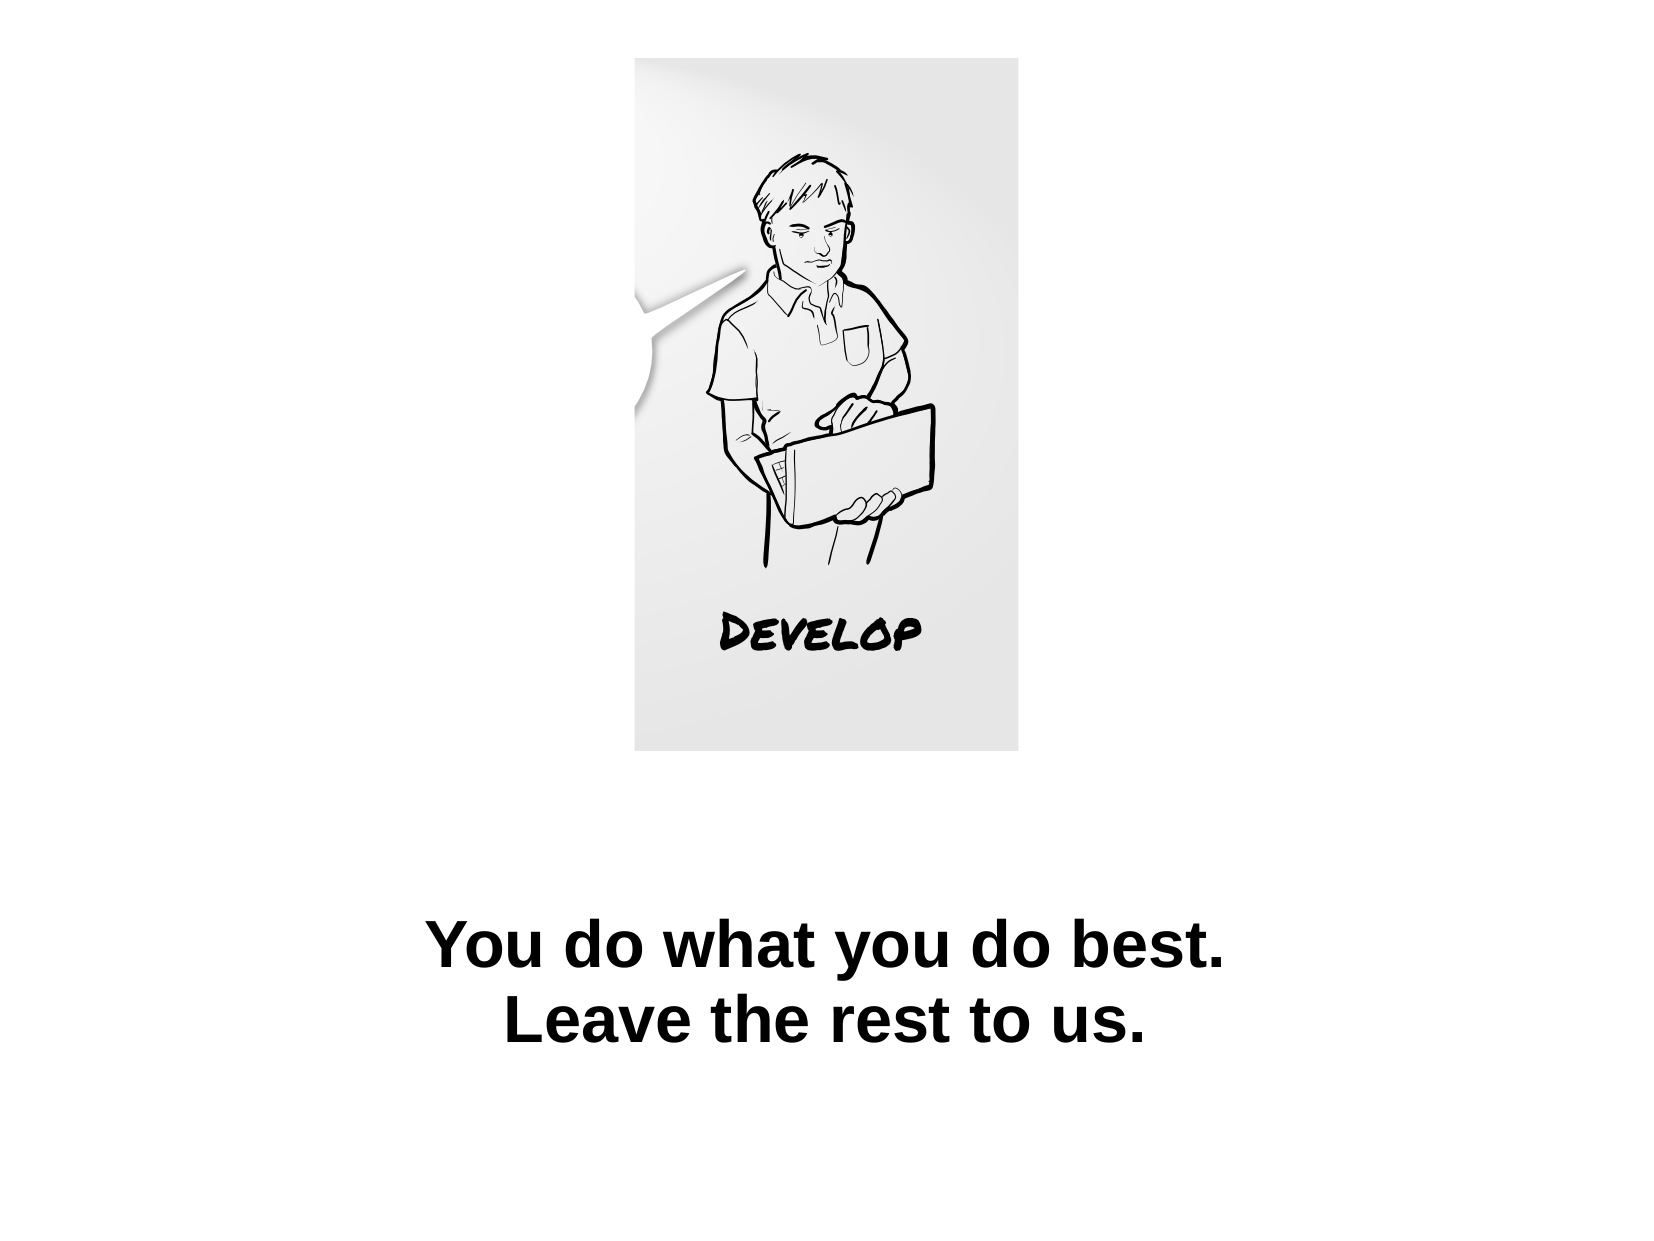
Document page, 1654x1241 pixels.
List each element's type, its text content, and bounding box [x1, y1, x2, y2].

text_box You do what you do best. Leave the rest to us. [409, 900, 1244, 1065]
picture [634, 58, 1019, 751]
